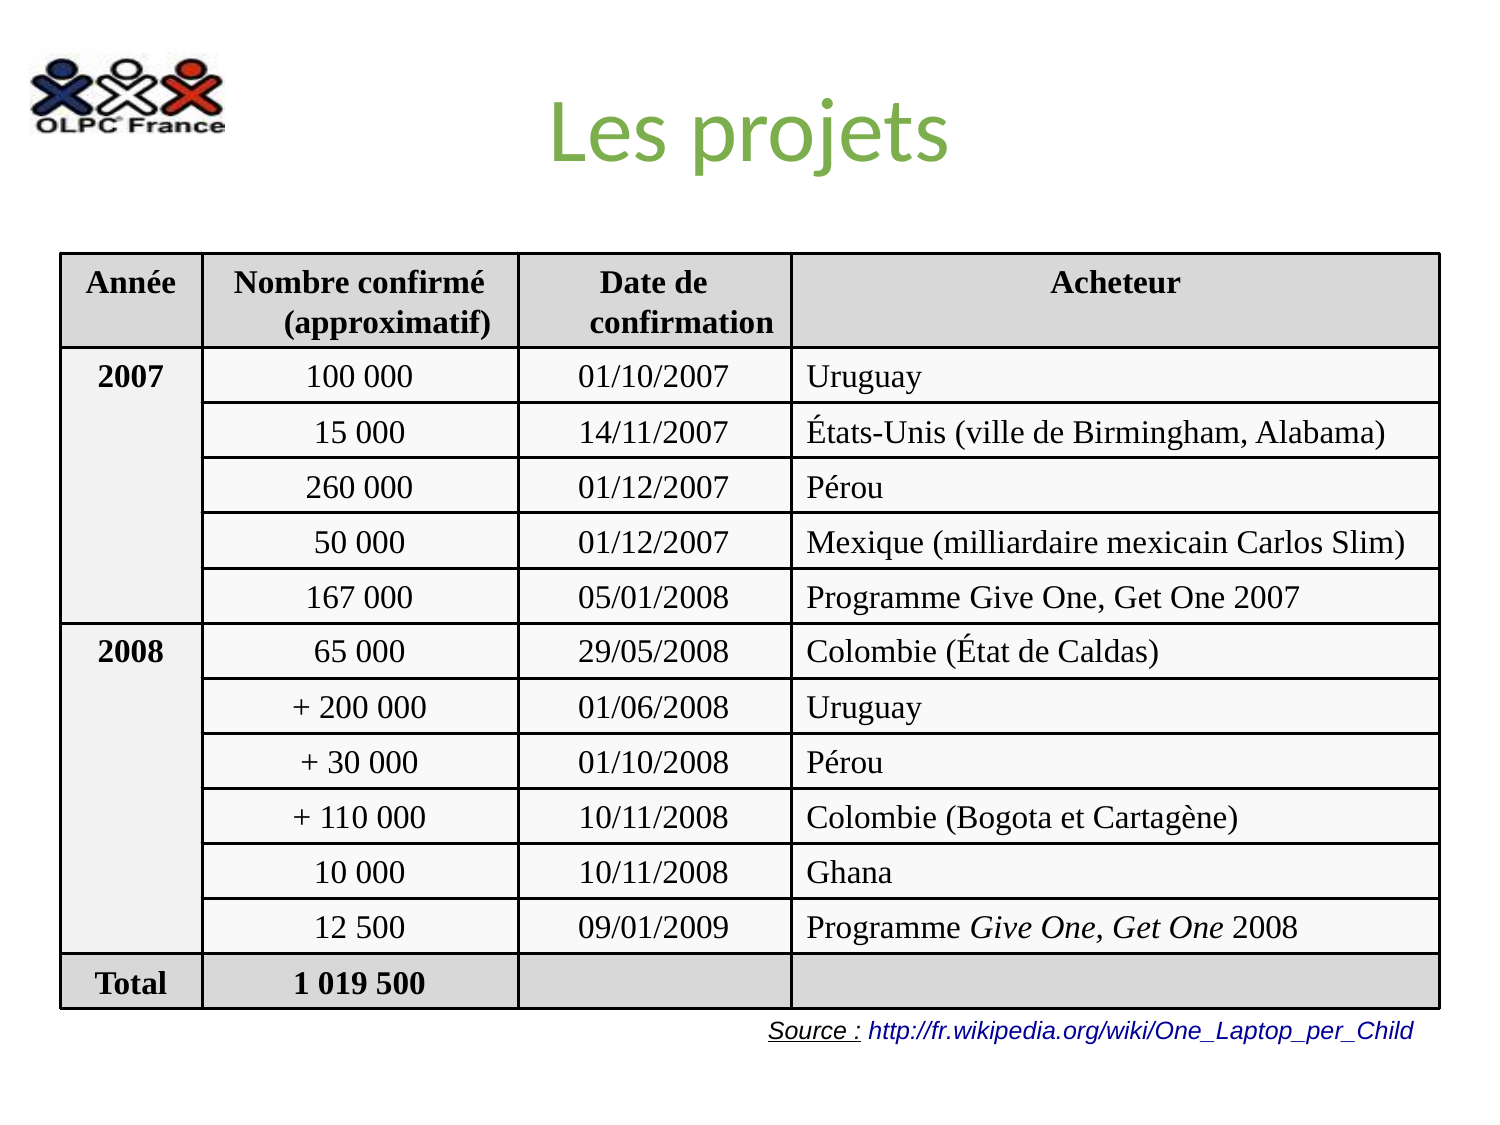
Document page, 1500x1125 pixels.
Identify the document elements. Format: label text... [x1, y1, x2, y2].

picture [58, 250, 1442, 1010]
title Les projets [74, 45, 1425, 232]
picture [29, 30, 225, 161]
text_box Source : http://fr.wikipedia.org/wiki/One_Laptop_per_Child [753, 1011, 1438, 1052]
